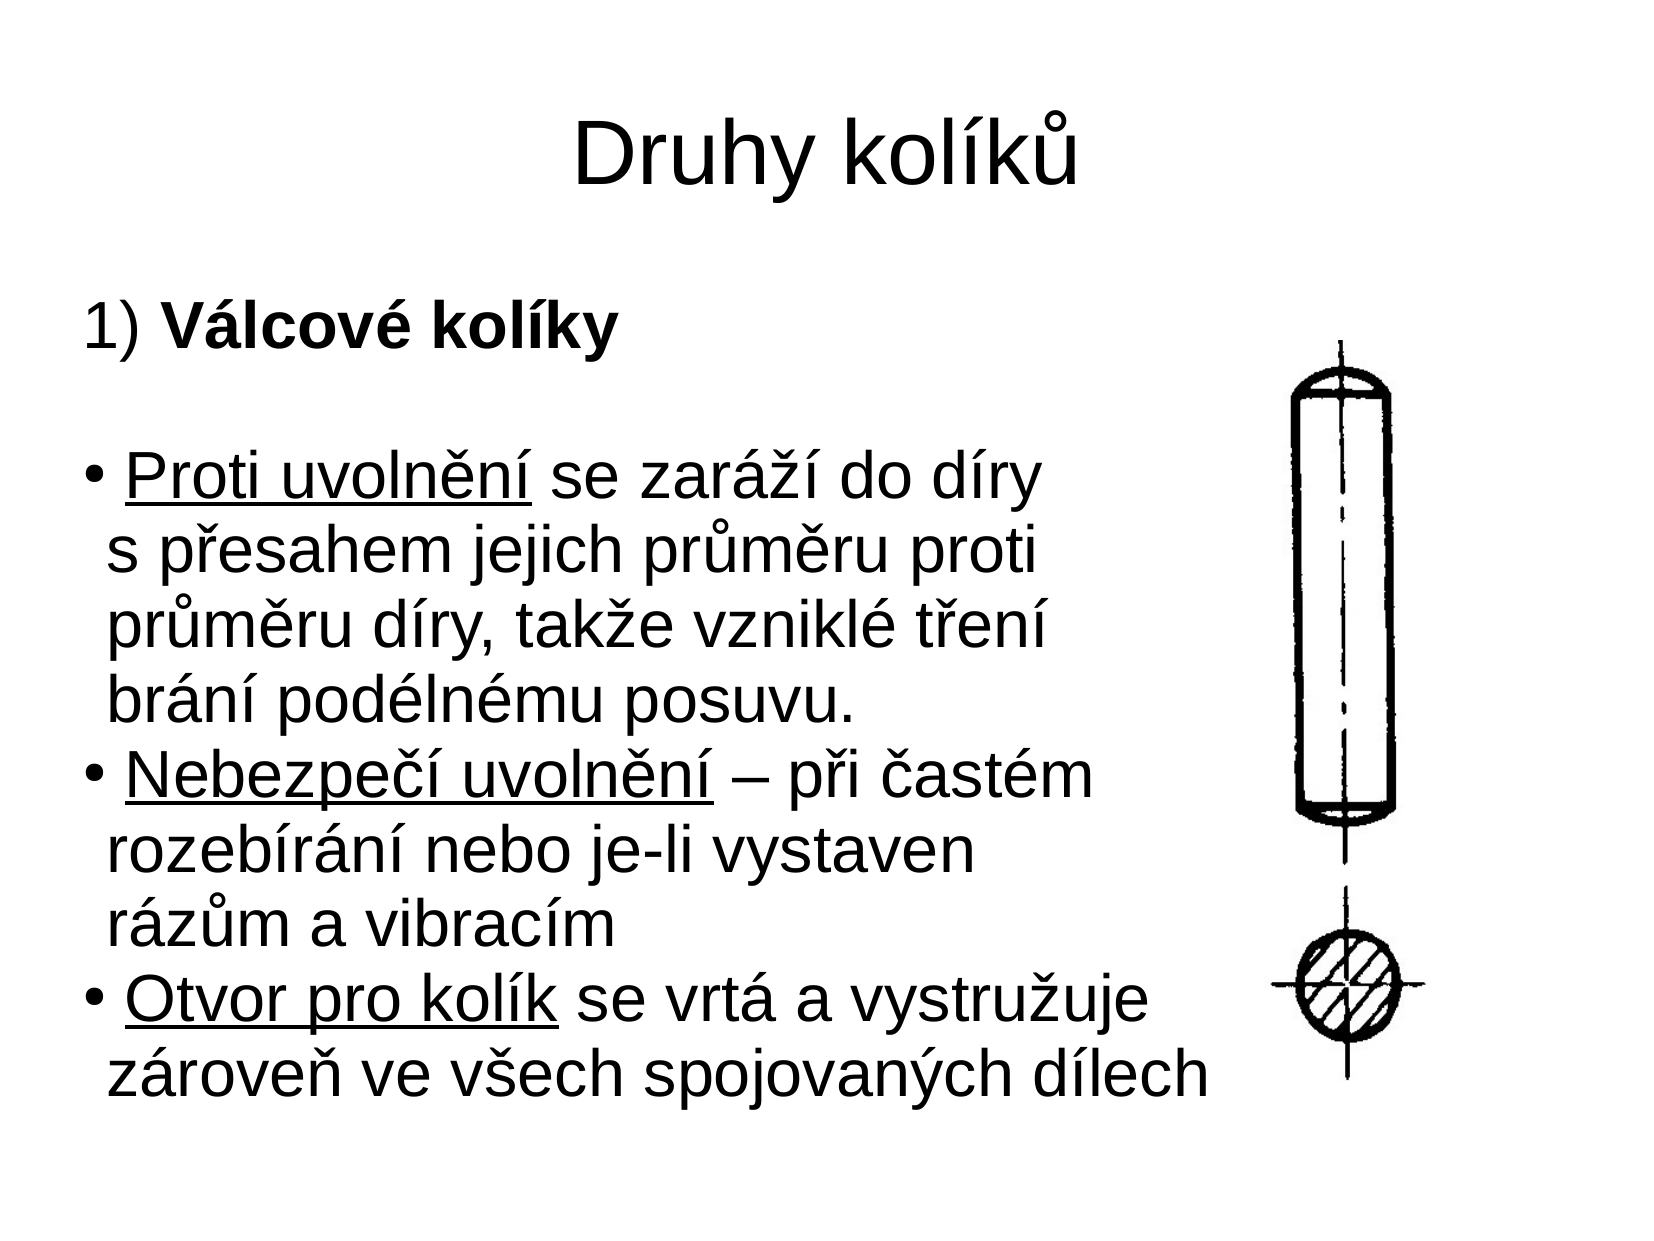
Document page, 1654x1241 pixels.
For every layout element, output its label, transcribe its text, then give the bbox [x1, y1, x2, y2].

title Druhy kolíků [82, 56, 1571, 250]
subtitle 1) Válcové kolíky Proti uvolnění se zaráží do díry s přesahem jejich průměru proti průměru díry, takže vzniklé tření brání podélnému posuvu. Nebezpečí uvolnění – při častém rozebírání nebo je-li vystaven rázům a vibracím Otvor pro kolík se vrtá a vystružuje zároveň ve všech spojovaných dílech [82, 288, 1571, 1111]
picture [1253, 340, 1447, 1093]
